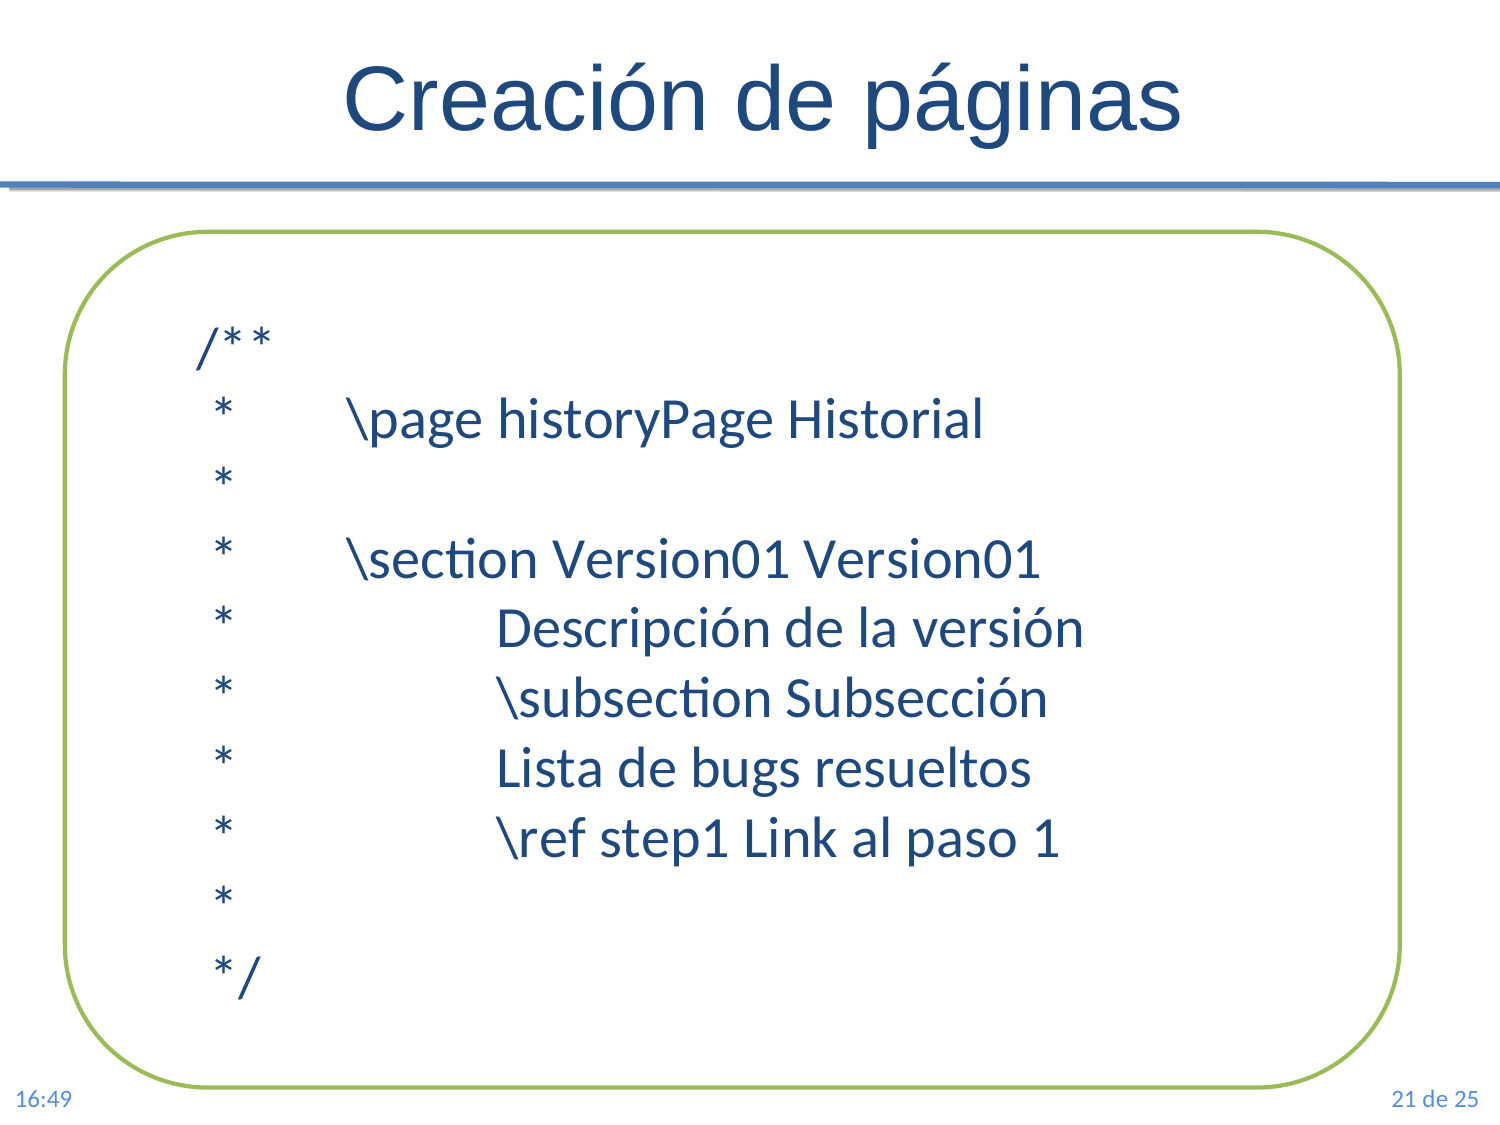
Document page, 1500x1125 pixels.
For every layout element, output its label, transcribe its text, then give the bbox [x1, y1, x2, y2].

text_box R [76, 255, 128, 316]
text_box /** * \page historyPage Historial * * \section Version01 Version01 * Descripción de la versión * \subsection Subsección * Lista de bugs resueltos * \ref step1 Link al paso 1 * */ [64, 231, 1400, 1088]
text_box Creación de páginas [88, 0, 1439, 181]
text_box <number> de 25 [1352, 1070, 1500, 1125]
text_box 16:49 [0, 1070, 124, 1125]
text_box R [1337, 255, 1427, 998]
